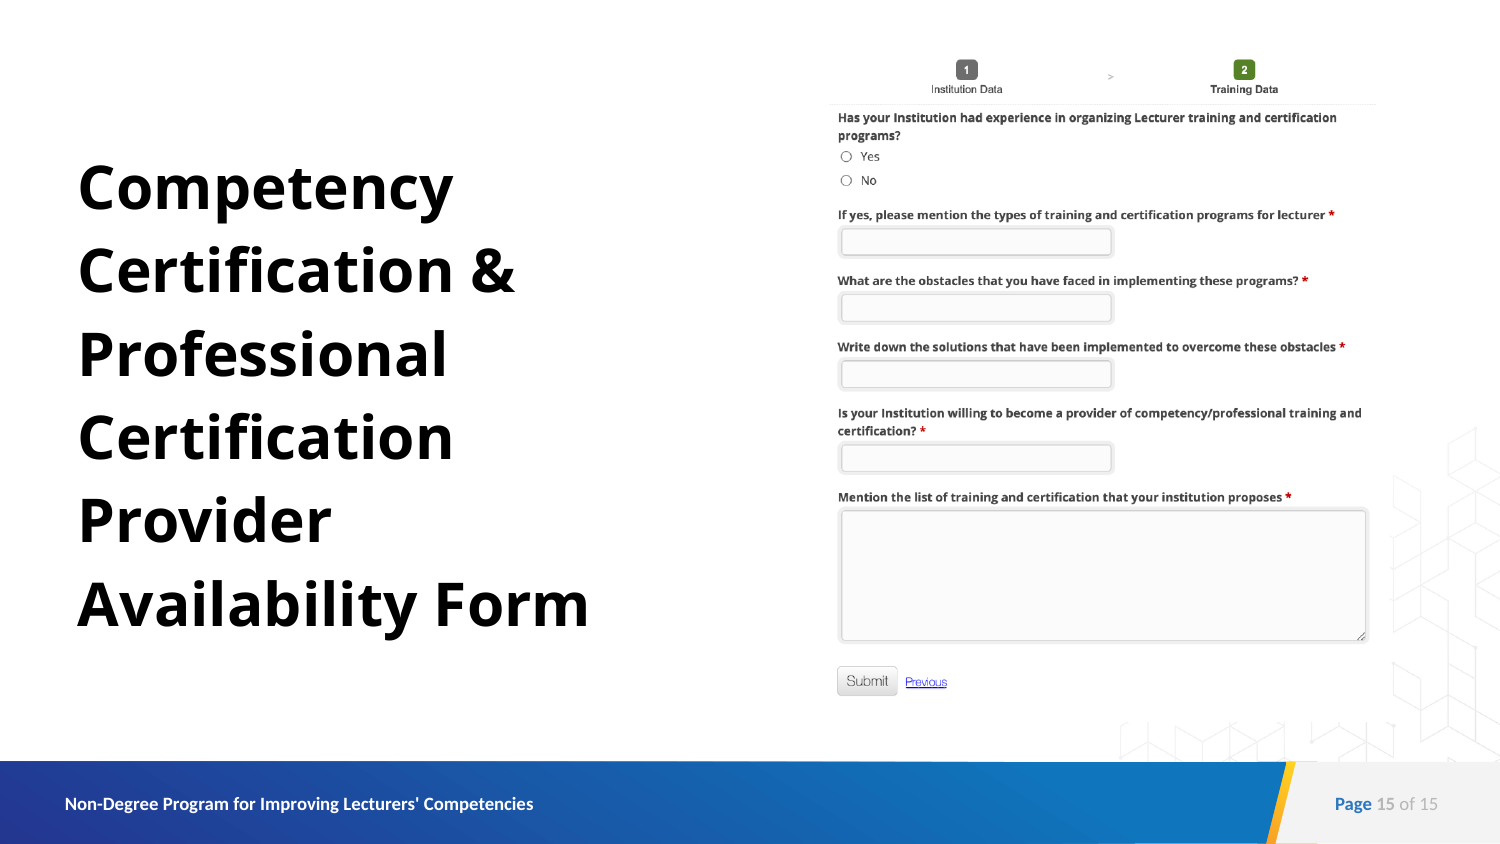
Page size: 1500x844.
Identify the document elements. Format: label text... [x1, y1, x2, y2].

picture [812, 50, 1390, 722]
text_box Competency Certification & Professional Certification Provider Availability Form [63, 130, 641, 646]
